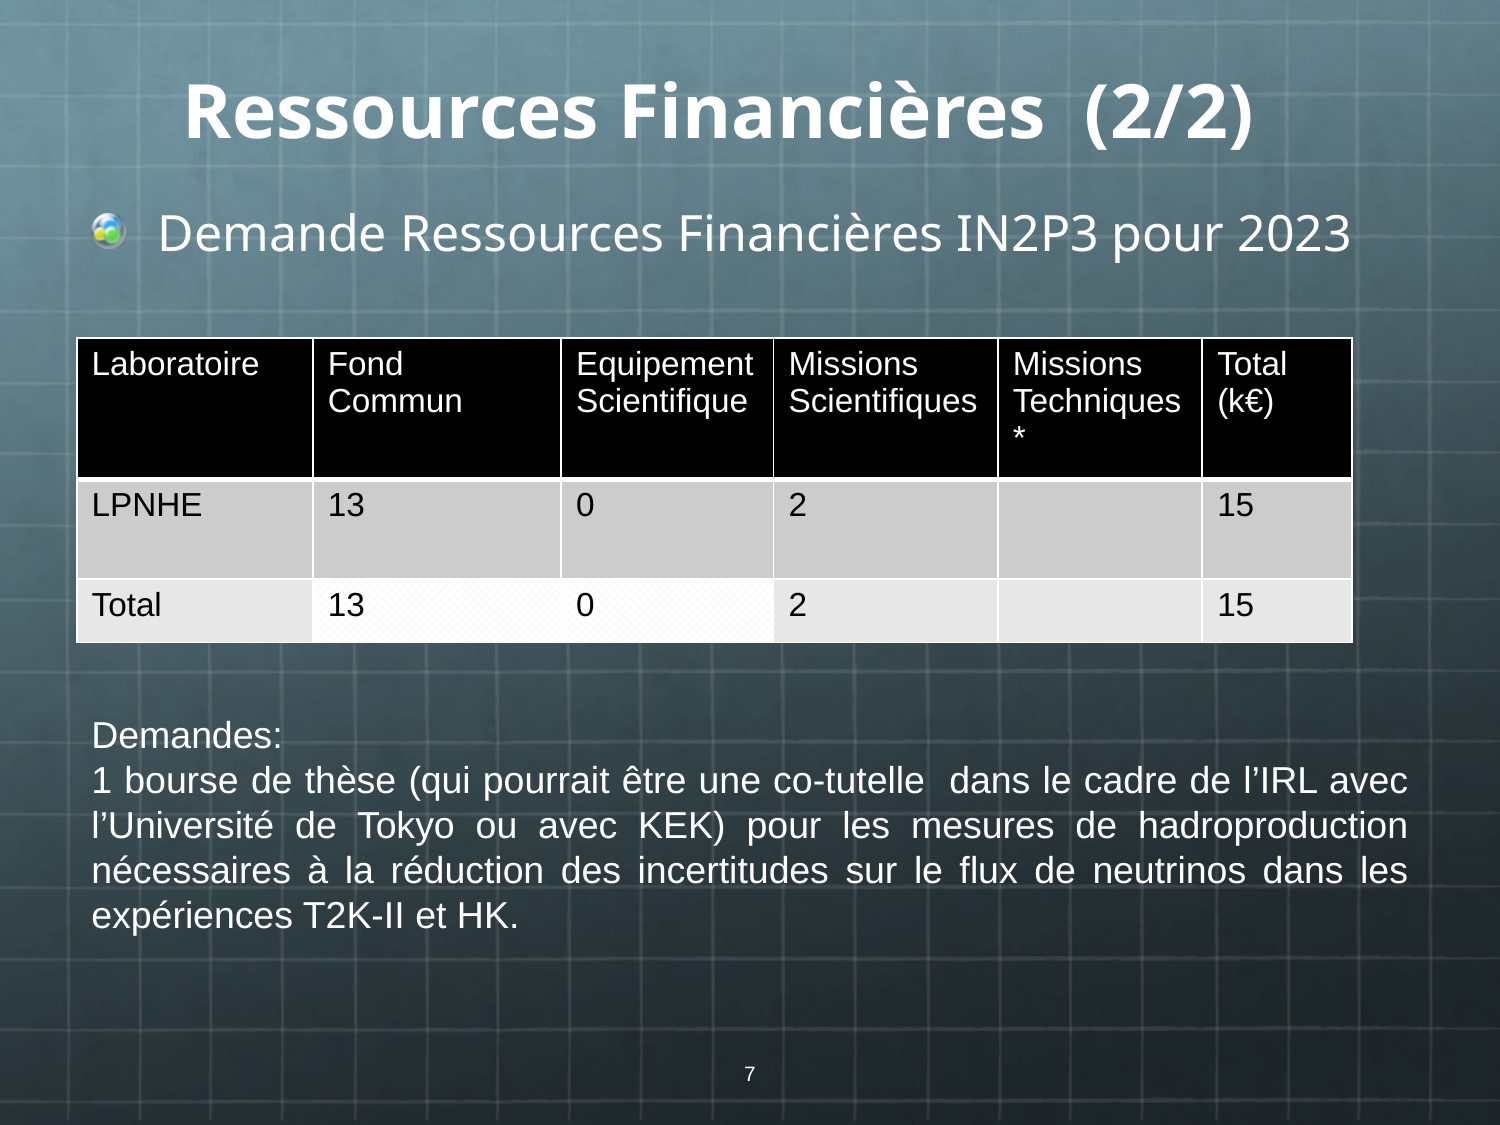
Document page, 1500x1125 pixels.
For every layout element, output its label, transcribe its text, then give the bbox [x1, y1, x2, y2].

table_cell 15 [1203, 482, 1351, 578]
table_cell LPNHE [78, 482, 312, 578]
table_cell [999, 482, 1201, 578]
table_cell 15 [1203, 580, 1351, 642]
table_cell 0 [562, 482, 773, 578]
table_header Laboratoire [78, 339, 312, 477]
table_header Missions Techniques* [999, 339, 1201, 477]
table_cell 13 [314, 580, 560, 642]
table_cell 2 [774, 482, 997, 578]
text_box Ressources Financières (2/2) [53, 32, 1403, 185]
table_cell Total [78, 580, 312, 642]
table_header Equipement Scientifique [562, 339, 773, 477]
table_header Missions Scientifiques [774, 339, 997, 477]
table_cell 2 [774, 580, 997, 642]
text_box <number> [687, 1042, 813, 1103]
table_header Fond Commun [314, 339, 560, 477]
table_header Total (k€) [1203, 339, 1351, 477]
table_cell [999, 580, 1201, 642]
table_cell 0 [562, 580, 773, 642]
table_cell 13 [314, 482, 560, 578]
text_box Demande Ressources Financières IN2P3 pour 2023 * Définies comme missions effectuées par personnel technique Demandes: 1 bourse de thèse (qui pourrait être une co-tutelle dans le cadre de l’IRL avec l’Université de Tokyo ou avec KEK) pour les mesures de hadroproduction nécessaires à la réduction des incertitudes sur le flux de neutrinos dans les expériences T2K-II et HK. [76, 148, 1424, 964]
picture [0, 0, 1500, 1125]
